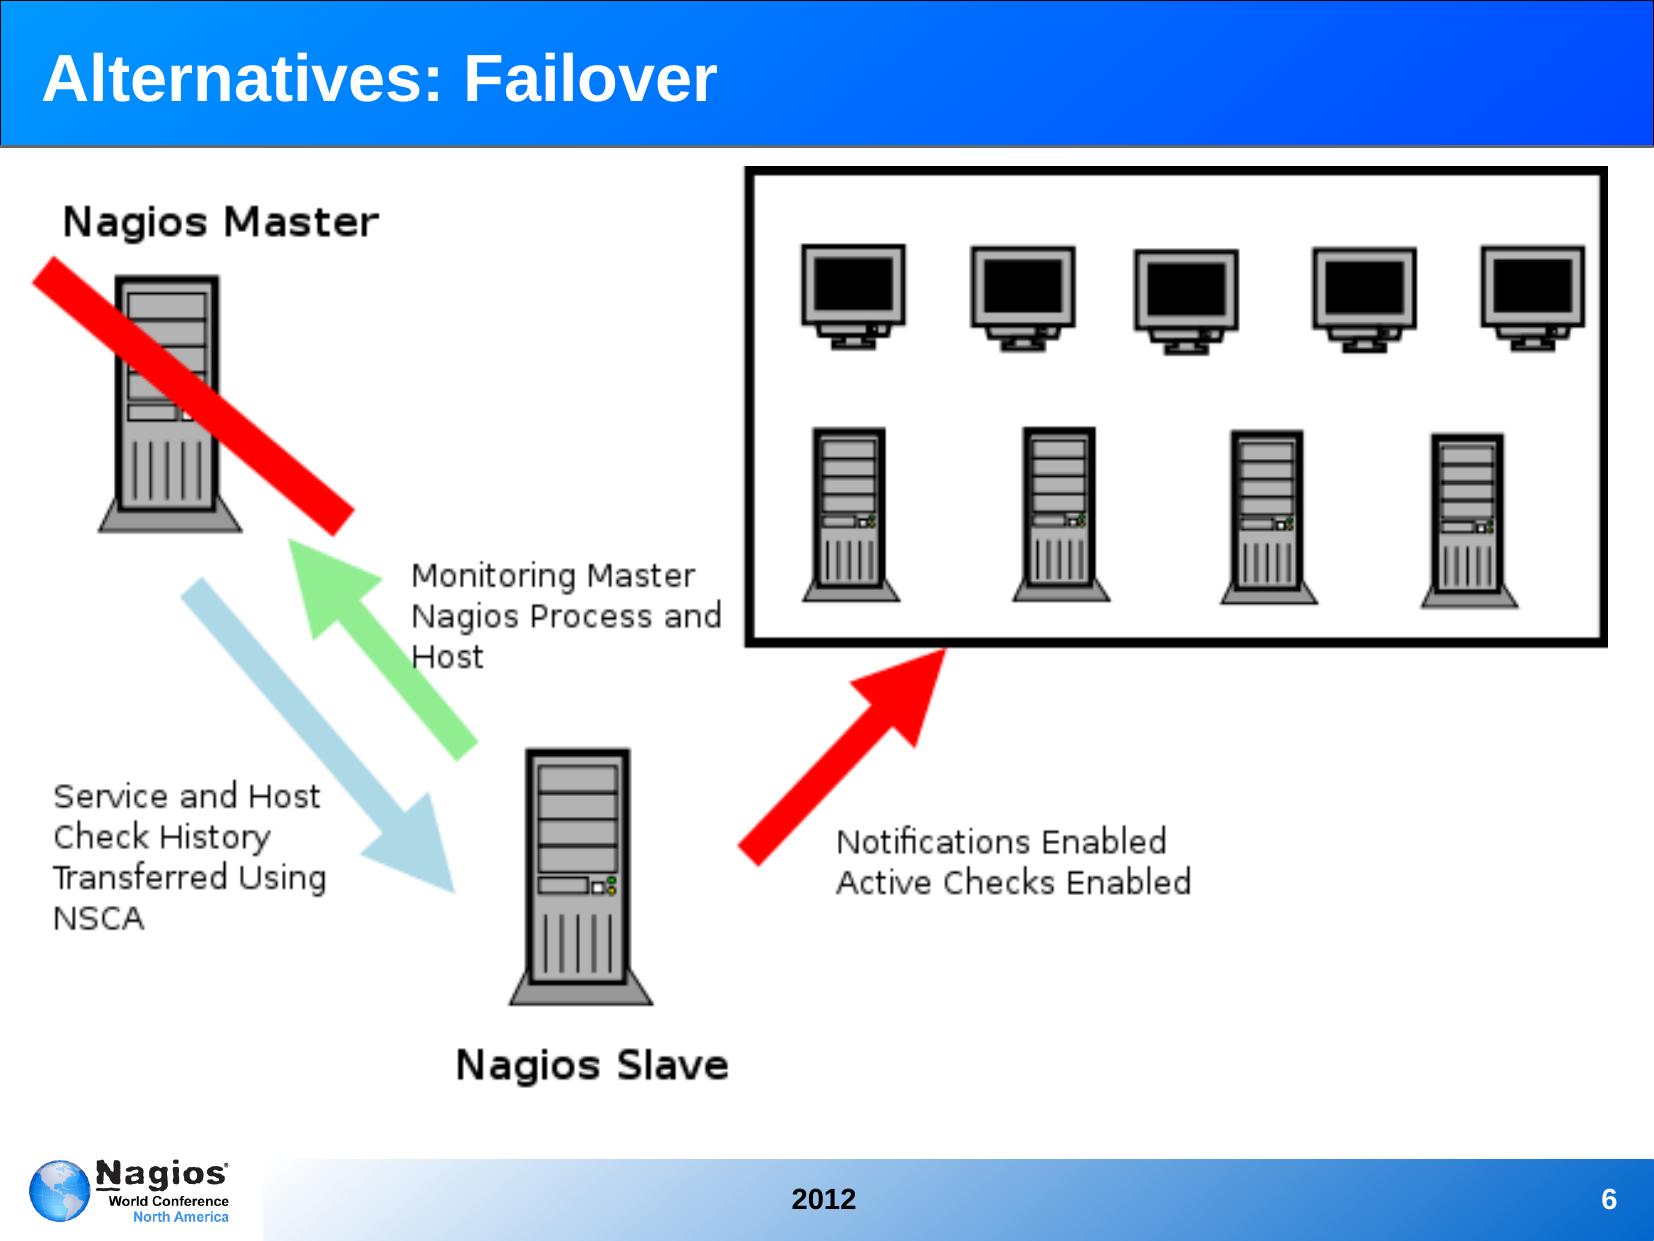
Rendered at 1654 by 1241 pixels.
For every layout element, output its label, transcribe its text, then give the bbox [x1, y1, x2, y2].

picture [29, 1159, 229, 1235]
title Alternatives: Failover [41, 29, 1248, 127]
picture [19, 166, 1608, 1131]
